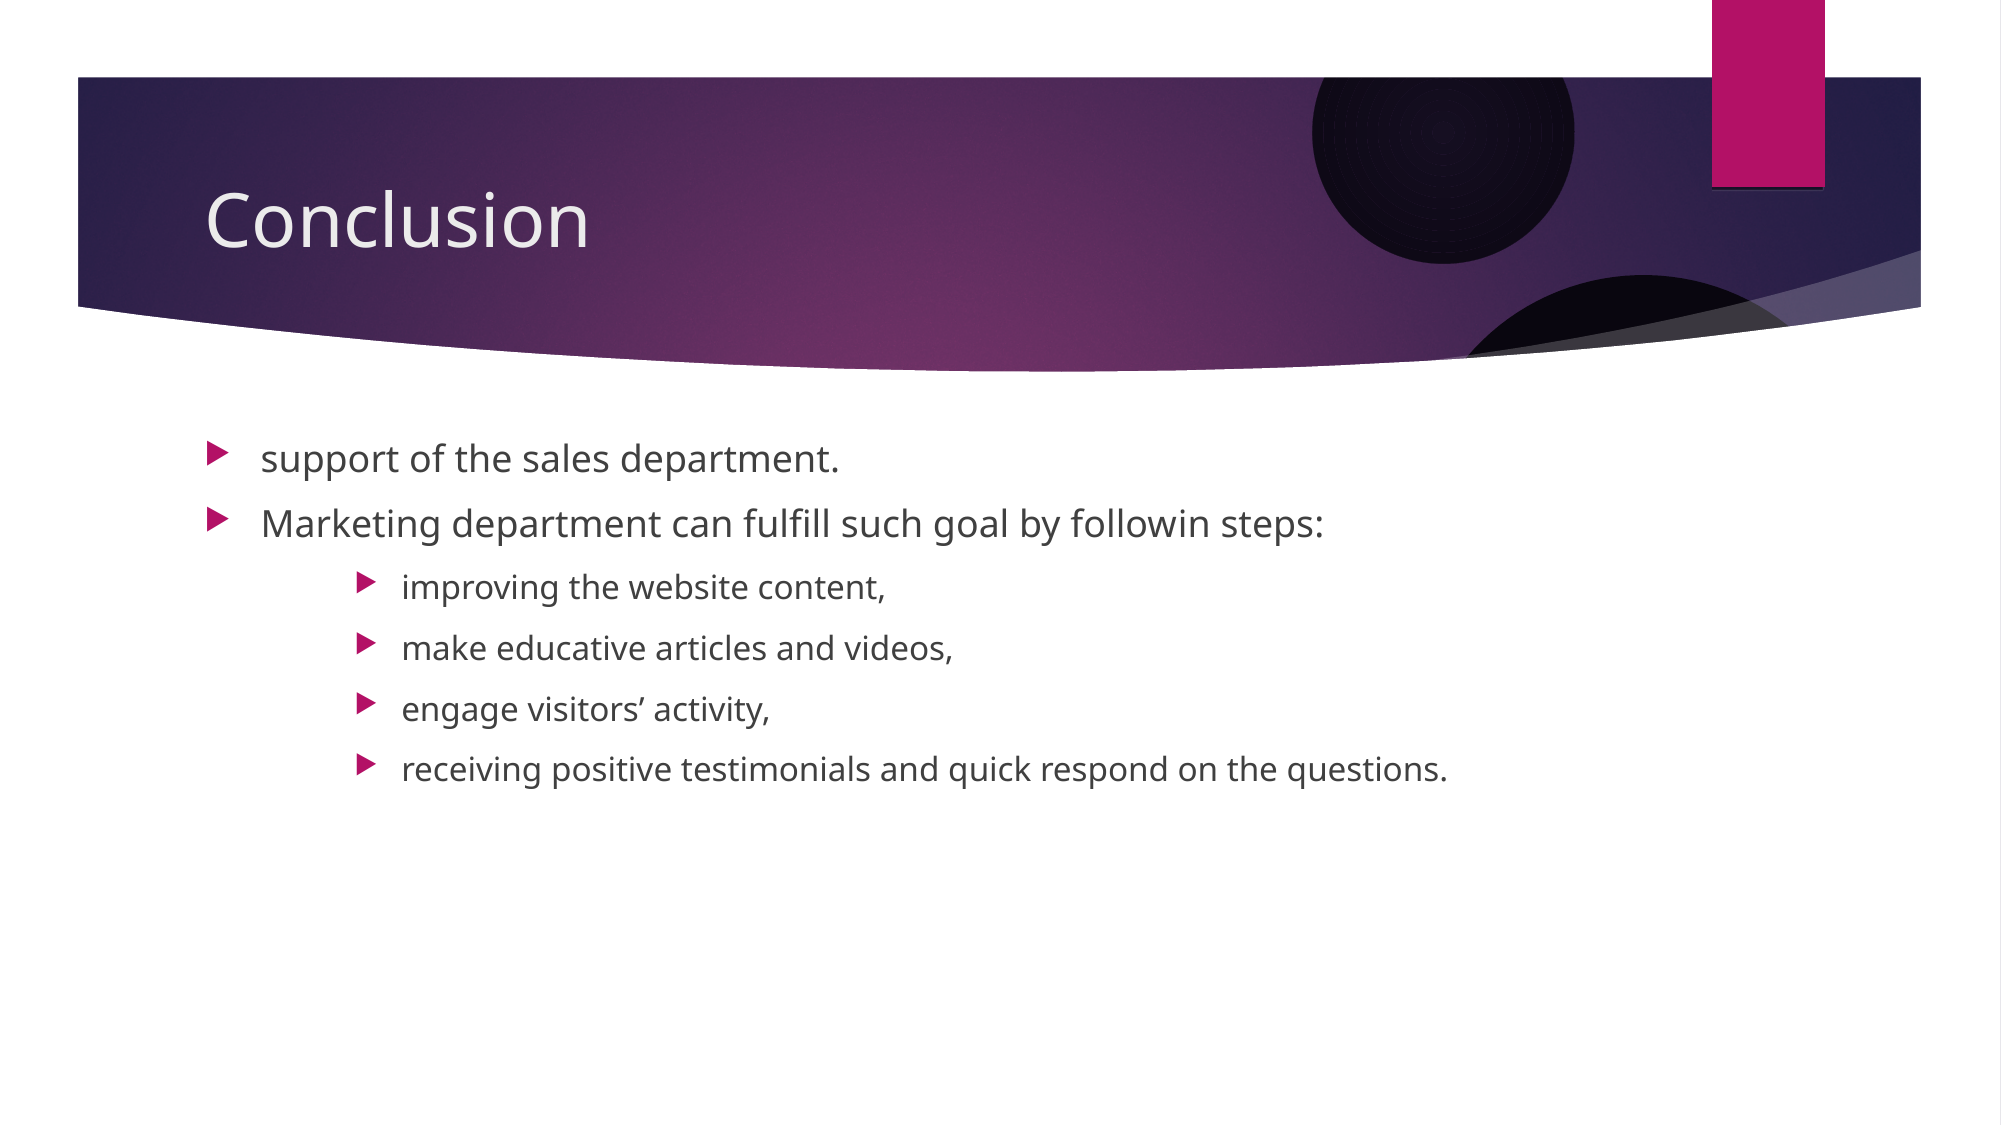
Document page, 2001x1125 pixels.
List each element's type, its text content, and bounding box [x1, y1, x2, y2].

list support of the sales department. Marketing department can fulfill such goal by followin steps: improving the website content, make educative articles and videos, engage visitors’ activity, receiving positive testimonials and quick respond on the questions. [189, 427, 1638, 988]
title Conclusion [189, 159, 1627, 276]
